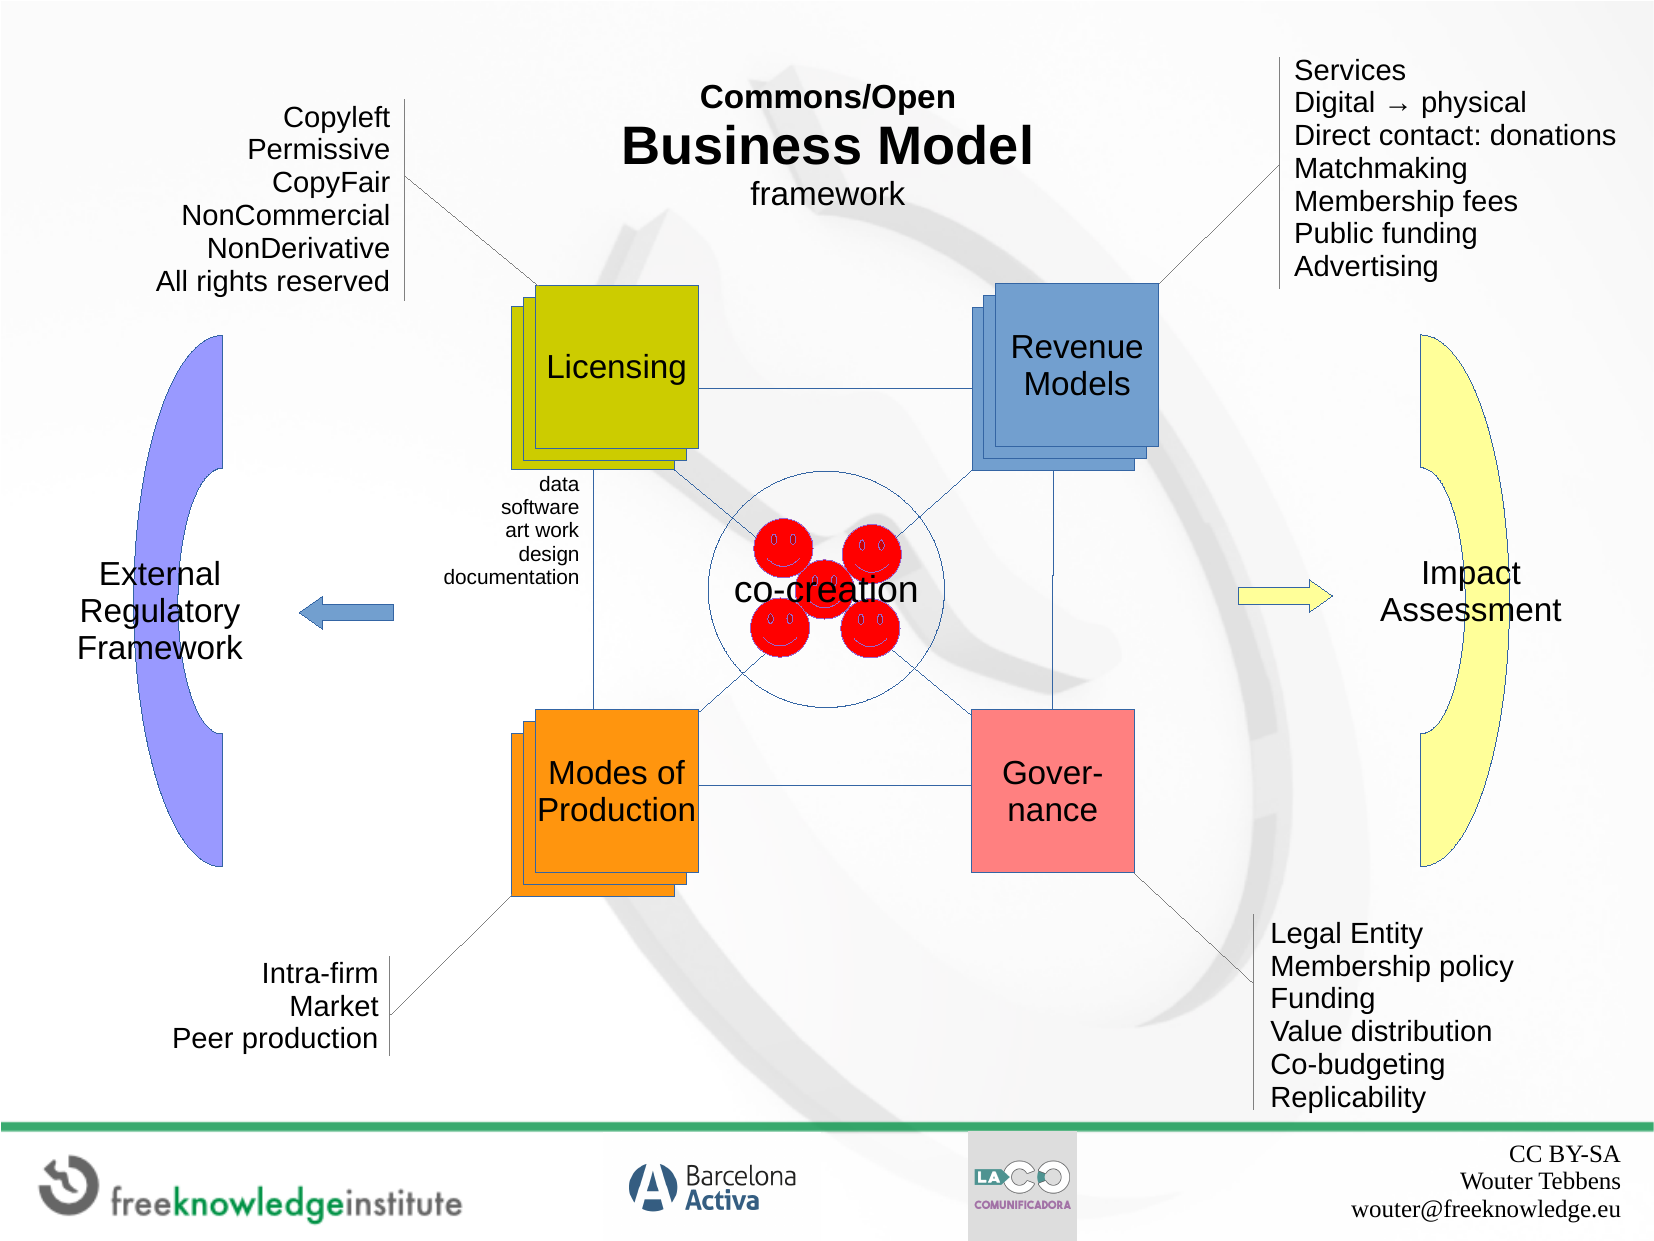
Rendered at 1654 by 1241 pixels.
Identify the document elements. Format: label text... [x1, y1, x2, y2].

text_box Modes of Production [535, 709, 699, 873]
text_box [135, 335, 223, 548]
text_box Commons/Open Business Model framework [606, 70, 1056, 225]
text_box Impact Assessment [1362, 547, 1581, 640]
text_box Services Digital → physical Direct contact: donations Matchmaking Membership fees Public funding Advertising [1279, 46, 1642, 302]
text_box [1238, 579, 1333, 613]
text_box Licensing [523, 297, 687, 461]
text_box [511, 721, 687, 897]
text_box [137, 678, 223, 867]
text_box External Regulatory Framework [50, 548, 269, 678]
text_box Licensing [511, 306, 675, 470]
text_box [1420, 640, 1509, 867]
text_box Revenue Models [983, 295, 1147, 459]
text_box [1420, 334, 1508, 547]
text_box Revenue Models [995, 283, 1159, 447]
text_box Intra-firm Market Peer production [129, 949, 394, 1079]
text_box Gover- nance [971, 709, 1135, 873]
text_box [299, 596, 394, 630]
picture [1, 1, 1654, 1241]
text_box Legal Entity Membership policy Funding Value distribution Co-budgeting Replicability [1255, 909, 1539, 1131]
text_box Revenue Models [972, 307, 1135, 471]
text_box co-creation [708, 471, 945, 708]
text_box Licensing [535, 285, 699, 449]
text_box data software art work design documentation [428, 465, 596, 601]
text_box Copyleft Permissive CopyFair NonCommercial NonDerivative All rights reserved [140, 93, 406, 349]
